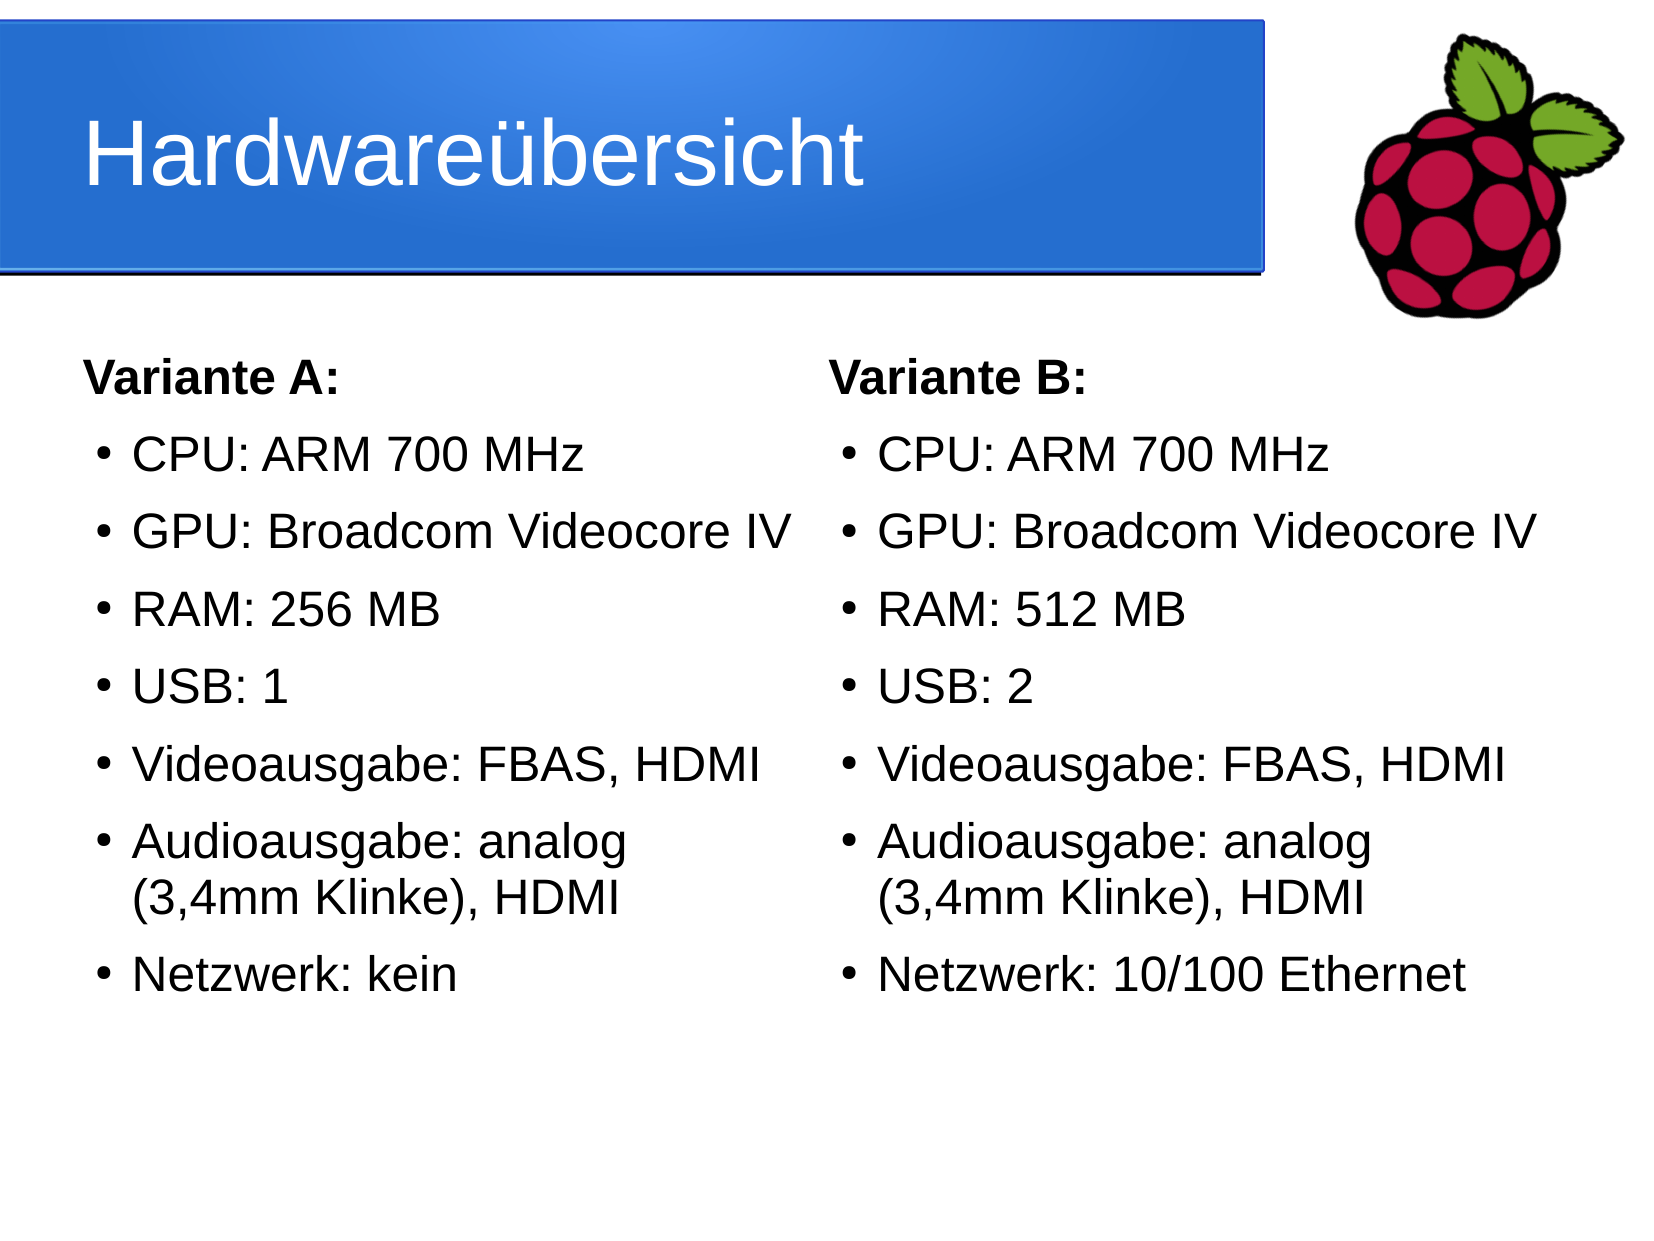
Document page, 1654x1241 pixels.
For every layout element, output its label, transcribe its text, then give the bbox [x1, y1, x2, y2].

list Variante B: CPU: ARM 700 MHz GPU: Broadcom Videocore IV RAM: 512 MB USB: 2 Videoausgabe: FBAS, HDMI Audioausgabe: analog (3,4mm Klinke), HDMI Netzwerk: 10/100 Ethernet [828, 349, 1539, 1069]
list Variante A: CPU: ARM 700 MHz GPU: Broadcom Videocore IV RAM: 256 MB USB: 1 Videoausgabe: FBAS, HDMI Audioausgabe: analog (3,4mm Klinke), HDMI Netzwerk: kein [82, 349, 793, 1069]
picture [1305, 15, 1642, 370]
title Hardwareübersicht [82, 49, 1250, 257]
